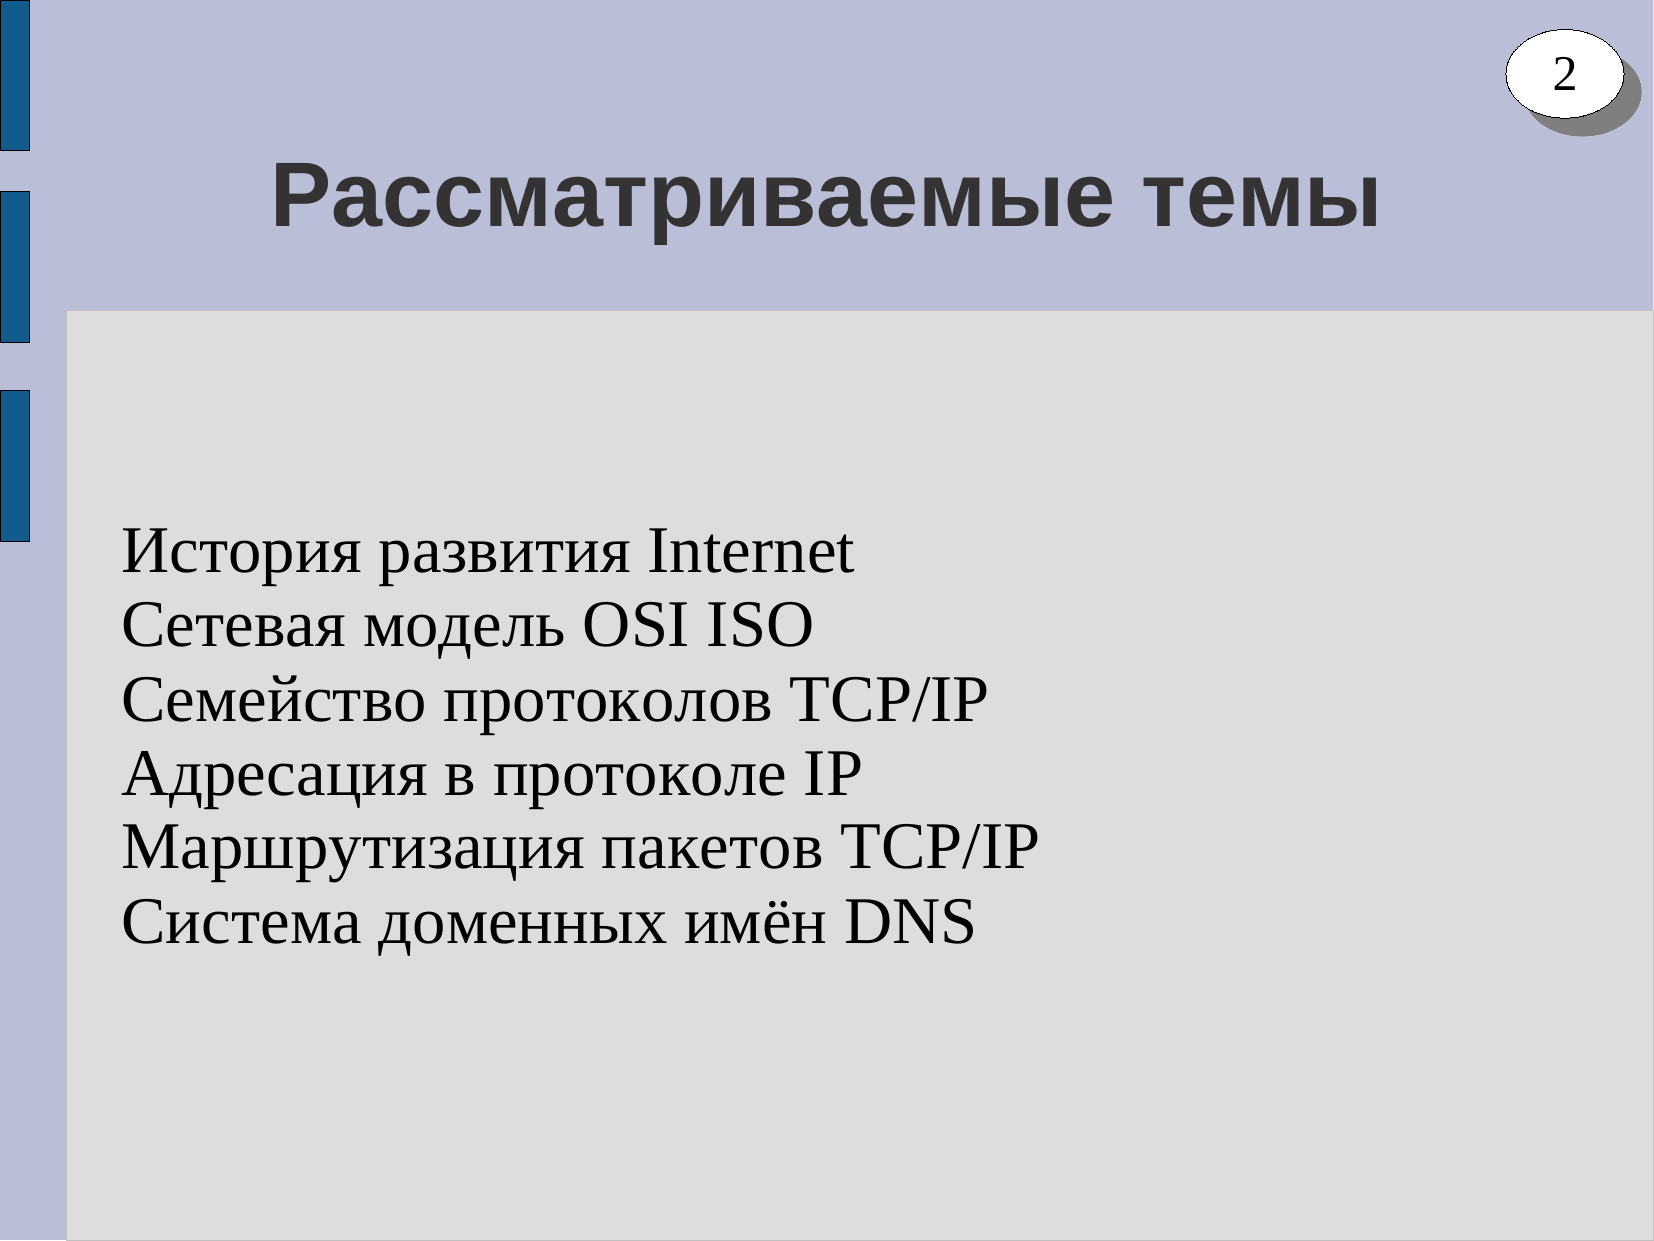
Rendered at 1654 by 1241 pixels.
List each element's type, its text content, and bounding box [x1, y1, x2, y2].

text_box 2 [1505, 29, 1625, 119]
title Рассматриваемые темы [121, 91, 1534, 299]
subtitle История развития Internet Сетевая модель OSI ISO Семейство протоколов TCP/IP Адресация в протоколе IP Маршрутизация пакетов TCP/IP Система доменных имён DNS [121, 344, 1534, 1127]
